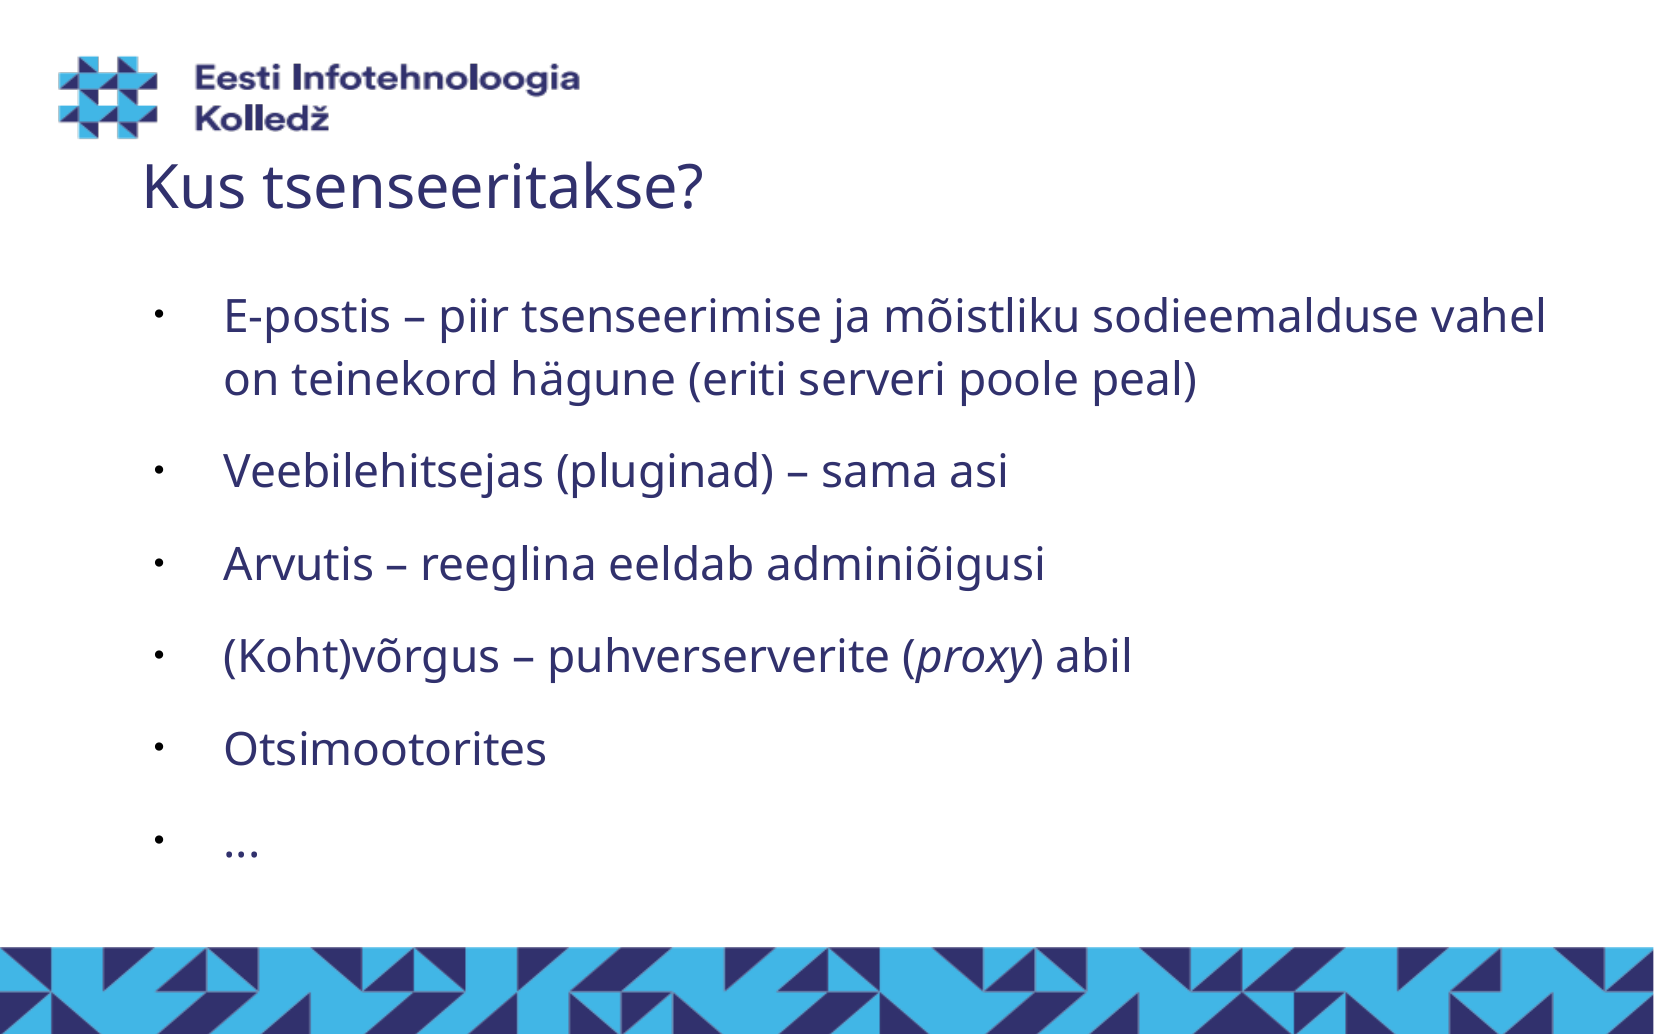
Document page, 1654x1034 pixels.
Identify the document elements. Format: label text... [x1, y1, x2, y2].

list E-postis – piir tsenseerimise ja mõistliku sodieemalduse vahel on teinekord hägune (eriti serveri poole peal) Veebilehitsejas (pluginad) – sama asi Arvutis – reeglina eeldab adminiõigusi (Koht)võrgus – puhverserverite (proxy) abil Otsimootorites ... [141, 282, 1554, 934]
title Kus tsenseeritakse? [141, 81, 1554, 282]
